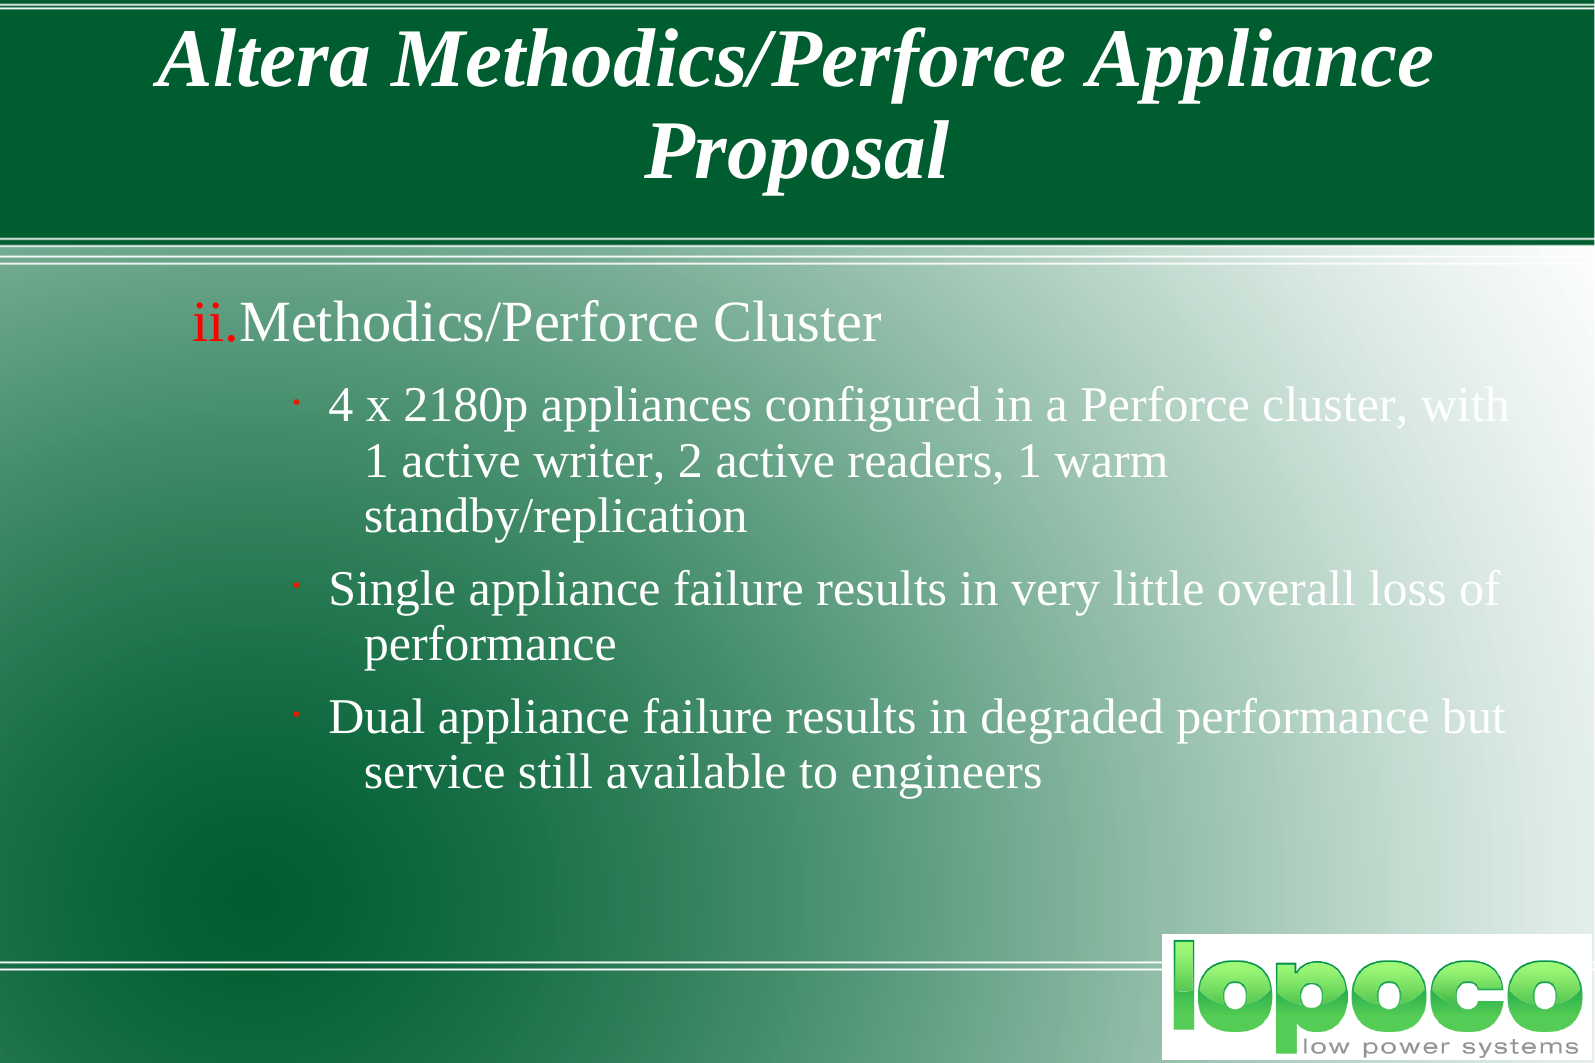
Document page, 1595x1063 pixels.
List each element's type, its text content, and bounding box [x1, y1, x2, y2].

list Methodics/Perforce Cluster 4 x 2180p appliances configured in a Perforce cluster, with 1 active writer, 2 active readers, 1 warm standby/replication Single appliance failure results in very little overall loss of performance Dual appliance failure results in degraded performance but service still available to engineers [79, 289, 1515, 996]
title Altera Methodics/Perforce Appliance Proposal [79, 11, 1515, 197]
picture [0, 0, 1595, 1063]
